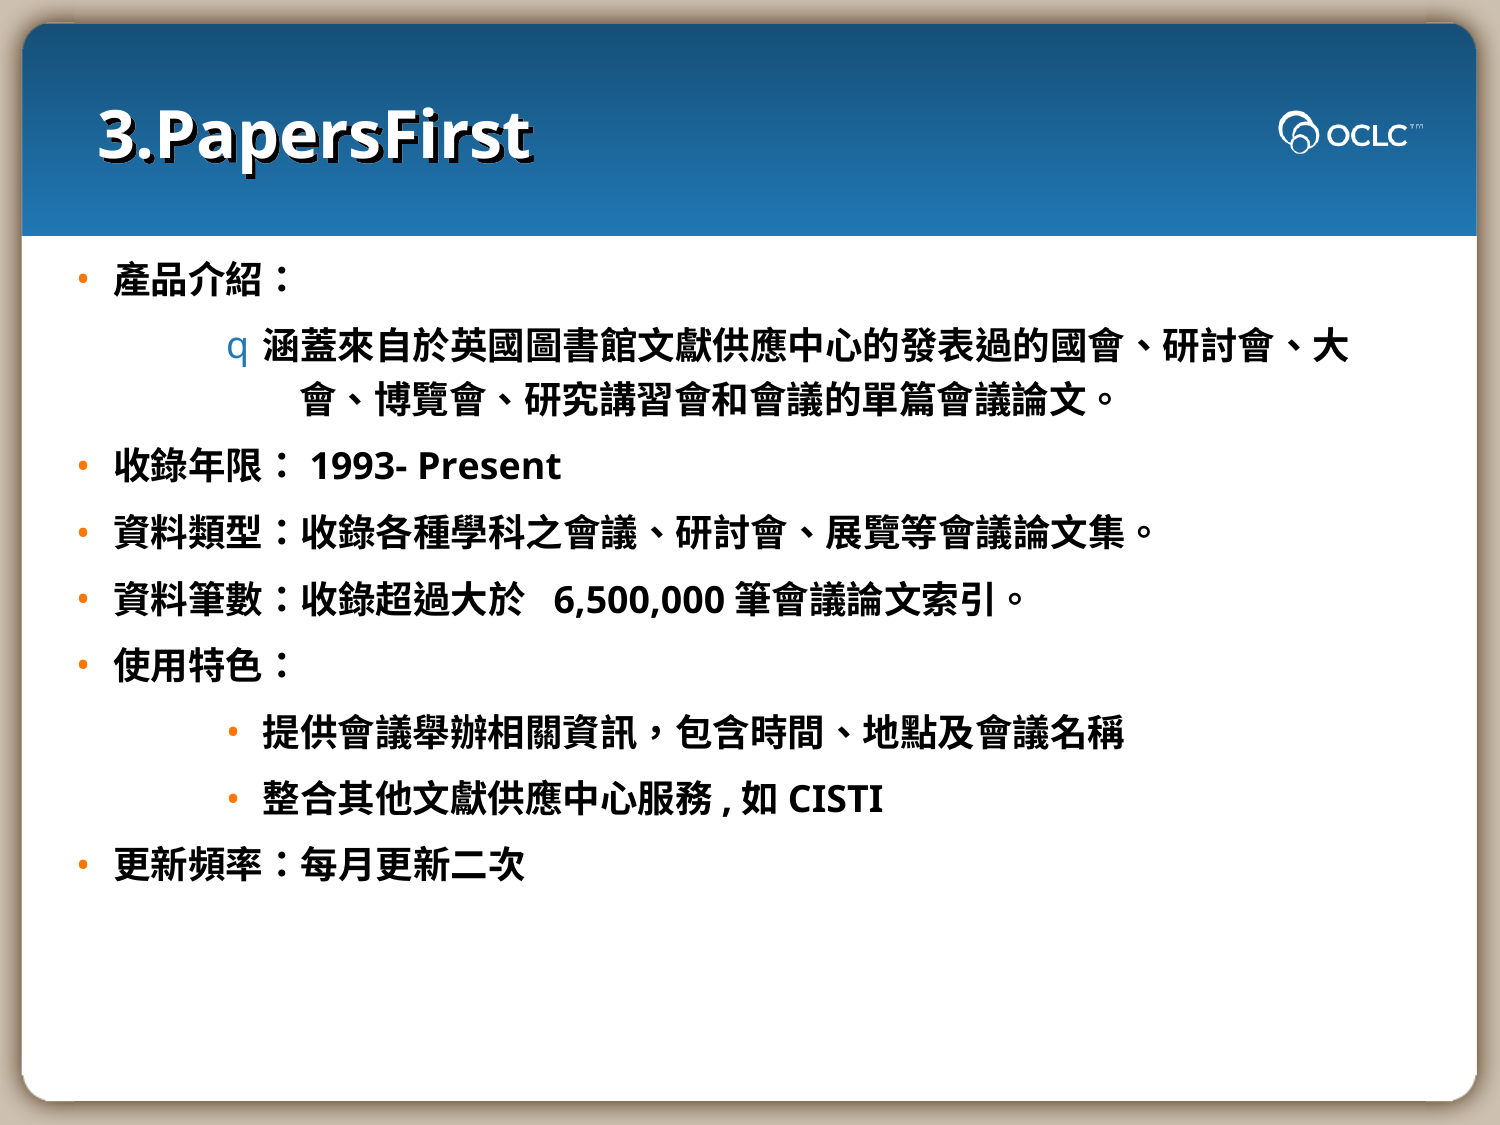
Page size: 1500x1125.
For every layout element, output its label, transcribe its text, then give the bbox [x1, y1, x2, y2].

text_box 3.PapersFirst [83, 81, 1222, 183]
list 產品介紹： 涵蓋來自於英國圖書館文獻供應中心的發表過的國會、研討會、大會、博覽會、研究講習會和會議的單篇會議論文。 收錄年限：1993- Present 資料類型：收錄各種學科之會議、研討會、展覽等會議論文集。 資料筆數：收錄超過大於 6,500,000筆會議論文索引。 使用特色： 提供會議舉辦相關資訊，包含時間、地點及會議名稱 整合其他文獻供應中心服務,如CISTI 更新頻率：每月更新二次 [72, 246, 1418, 1125]
